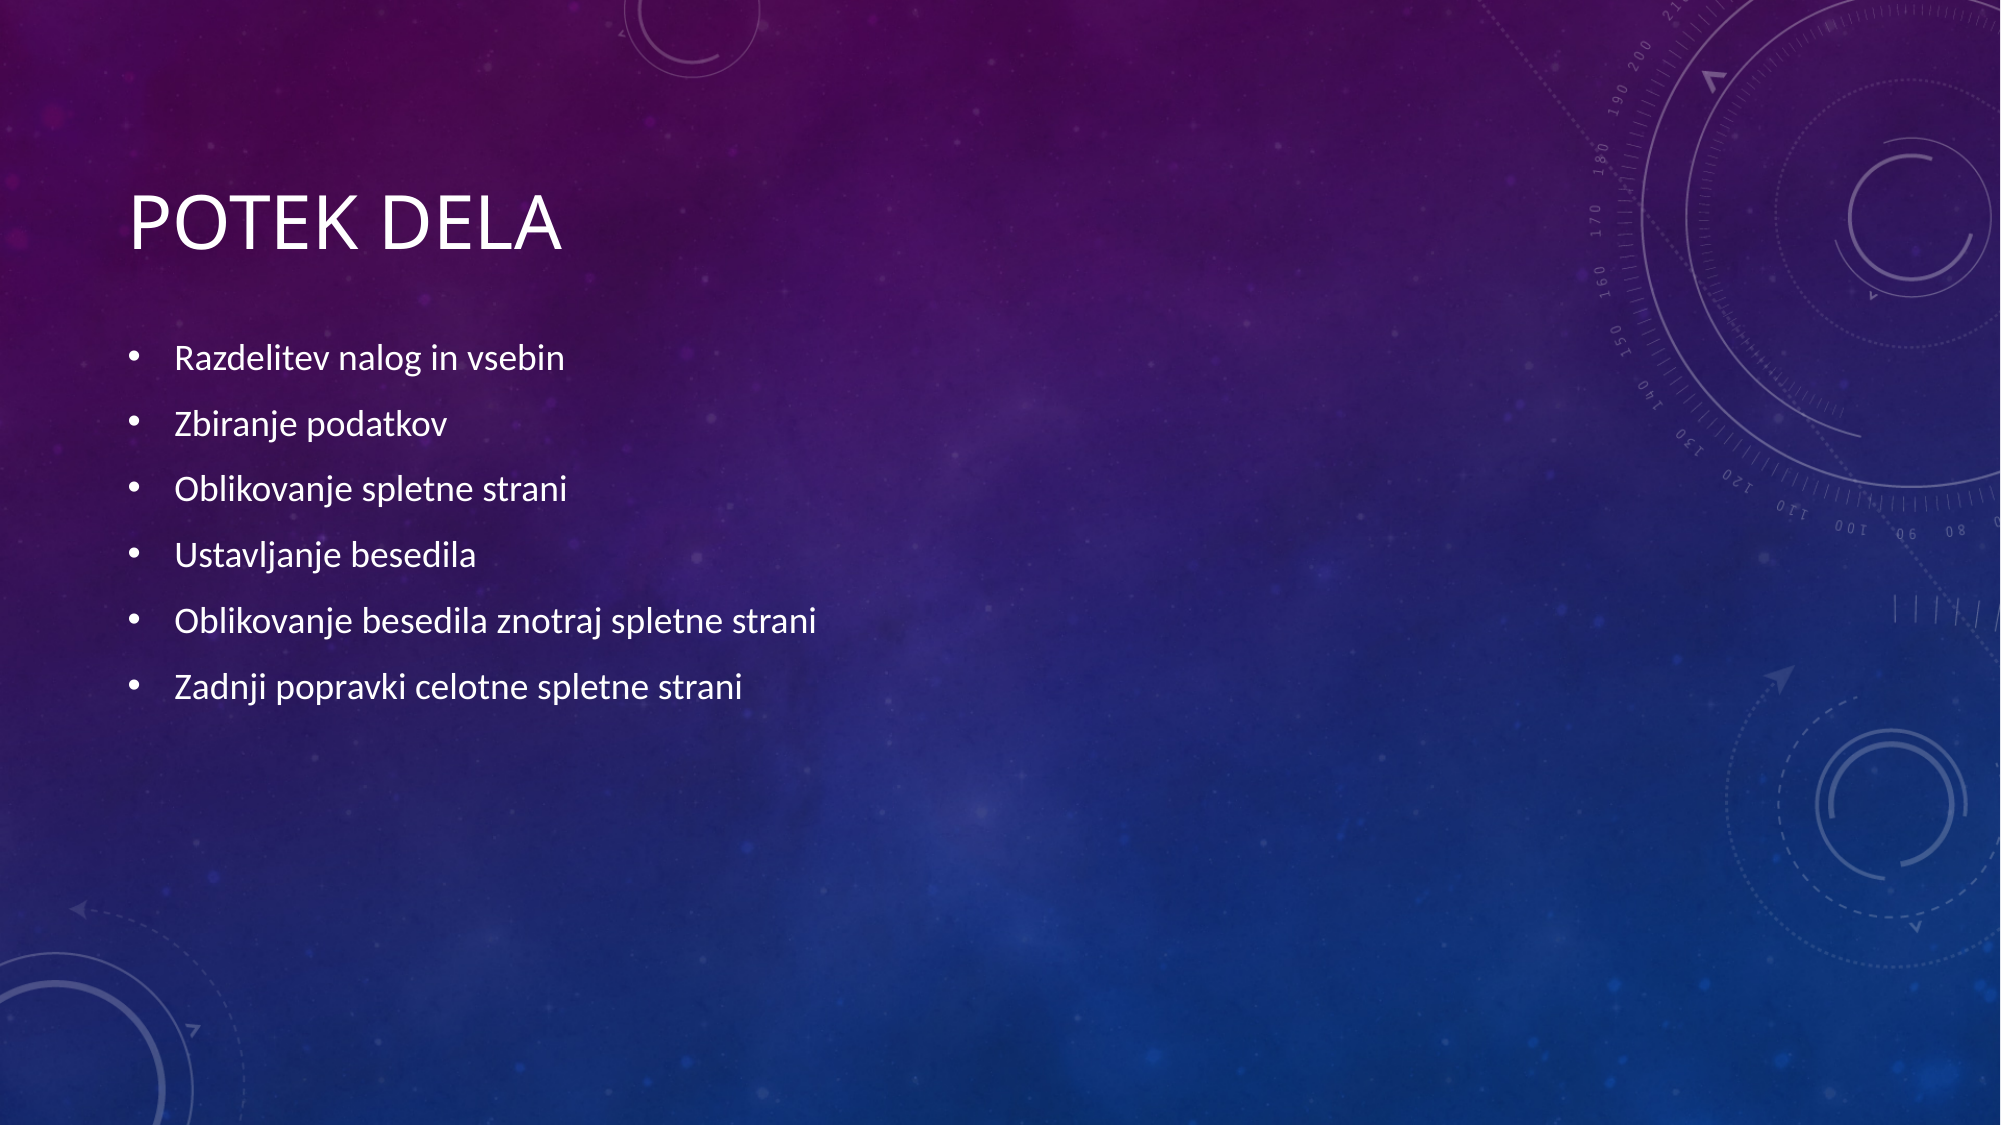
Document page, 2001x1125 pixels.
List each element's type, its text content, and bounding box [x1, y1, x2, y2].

list Razdelitev nalog in vsebin Zbiranje podatkov Oblikovanje spletne strani Ustavljanje besedila Oblikovanje besedila znotraj spletne strani Zadnji popravki celotne spletne strani [112, 190, 1775, 915]
title Potek dela [112, 99, 1775, 190]
picture [0, 0, 2001, 1125]
